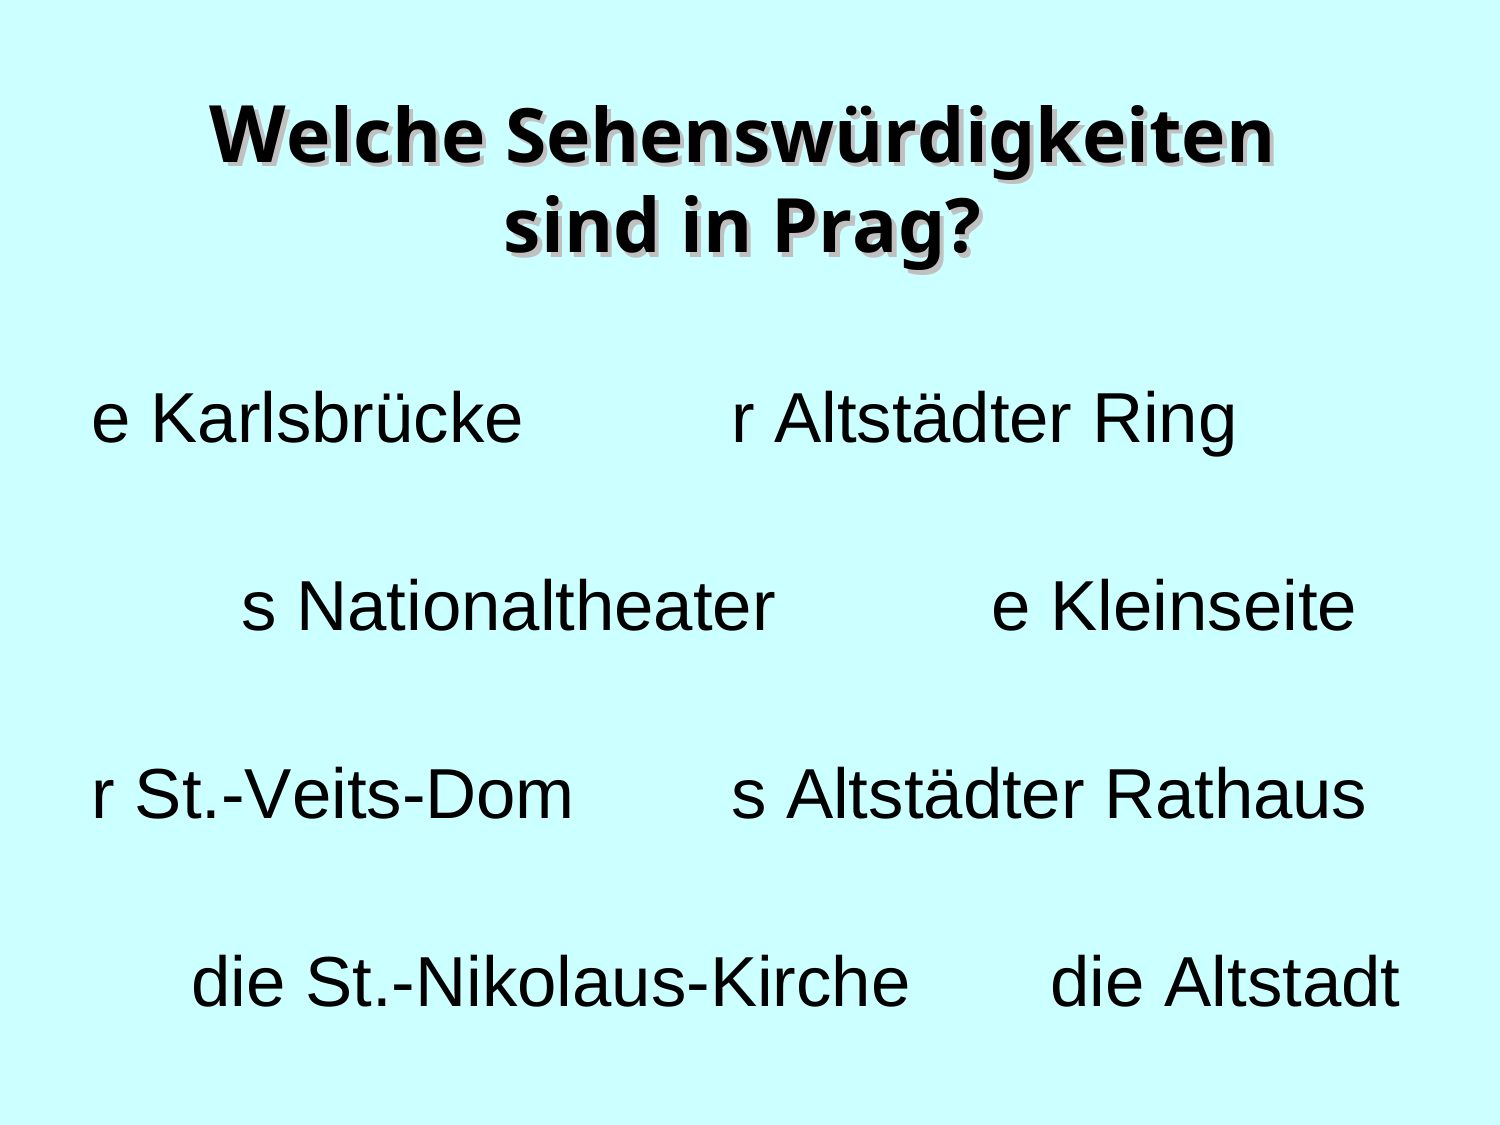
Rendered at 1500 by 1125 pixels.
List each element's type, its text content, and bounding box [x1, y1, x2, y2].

list e Karlsbrücke r Altstädter Ring s Nationaltheater e Kleinseite r St.-Veits-Dom s Altstädter Rathaus die St.-Nikolaus-Kirche die Altstadt [76, 373, 1450, 1083]
title Welche Sehenswürdigkeiten sind in Prag? [64, 0, 1441, 366]
